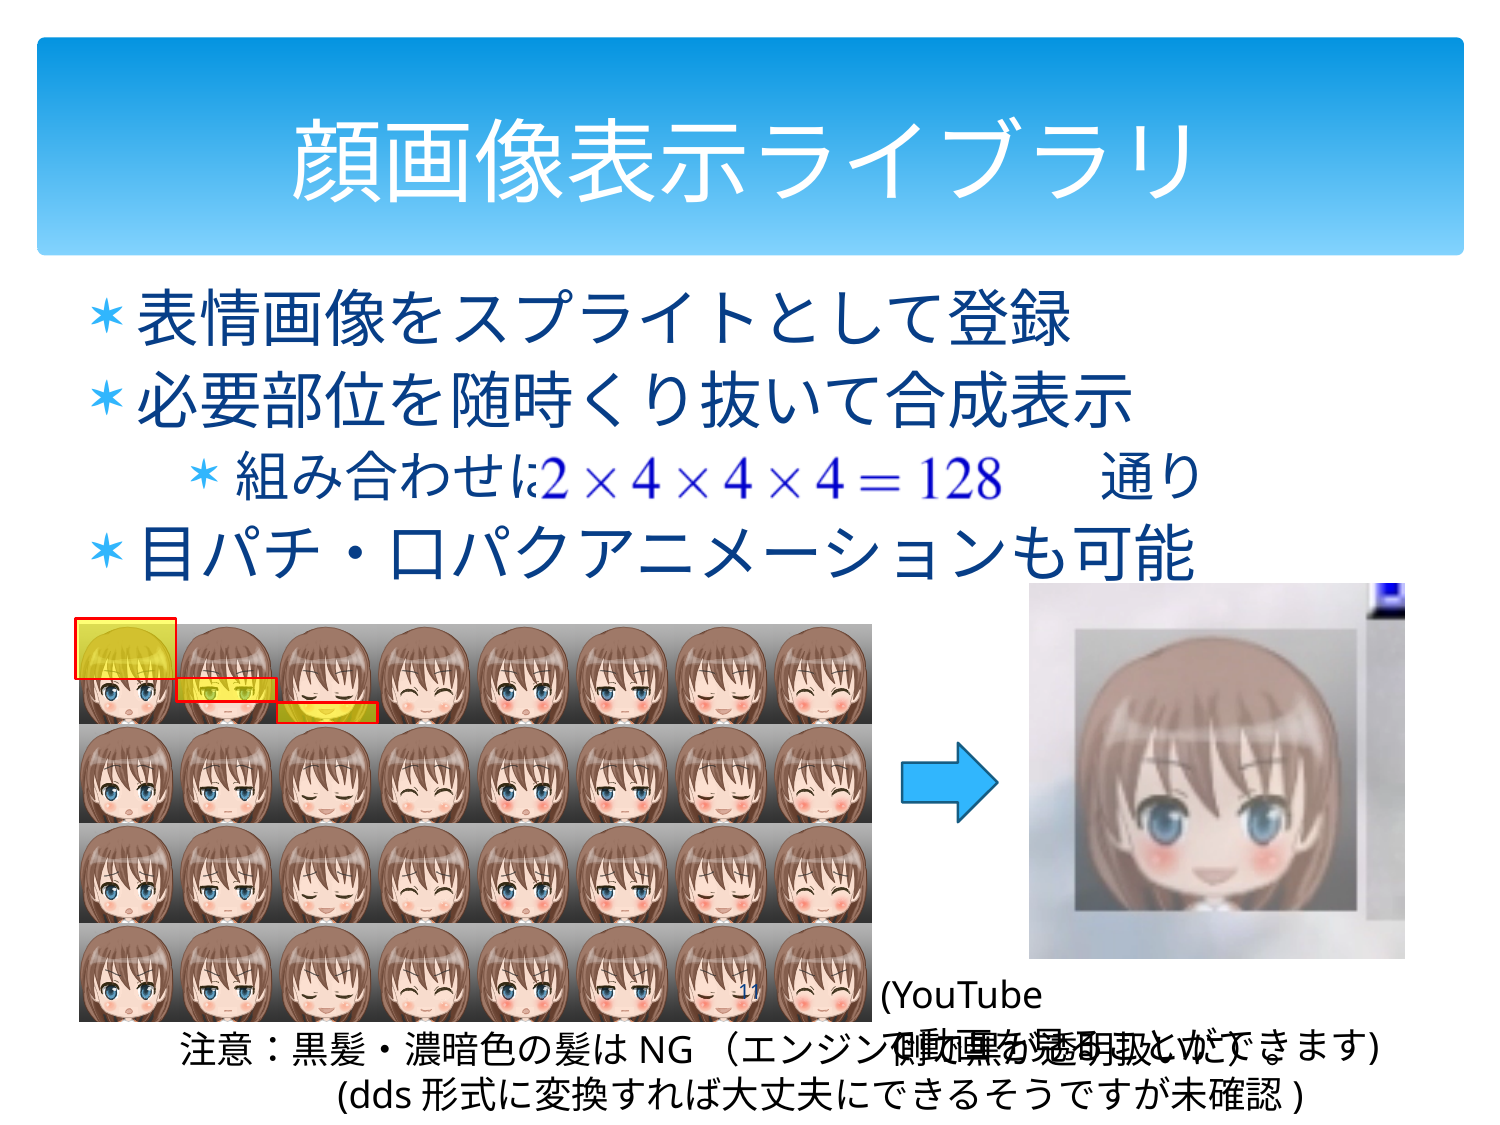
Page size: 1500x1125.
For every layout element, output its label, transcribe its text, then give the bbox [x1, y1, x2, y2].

picture [79, 624, 872, 1022]
text_box [277, 703, 377, 723]
title 顔画像表示ライブラリ [75, 55, 1426, 262]
text_box (YouTubeで動画を見ることができます) [866, 964, 1500, 1084]
text_box [654, 963, 846, 1024]
picture [1029, 618, 1405, 959]
list 表情画像をスプライトとして登録 必要部位を随時くり抜いて合成表示 組み合わせは 通り 目パチ・口パクアニメーションも可能 [76, 279, 1424, 618]
text_box 注意：黒髪・濃暗色の髪はNG（エンジン側で黒が透明扱いに）。 (dds形式に変換すれば大丈夫にできるそうですが未確認) [219, 1018, 1263, 1125]
text_box [902, 742, 998, 823]
picture [536, 451, 1008, 506]
text_box [76, 618, 277, 702]
